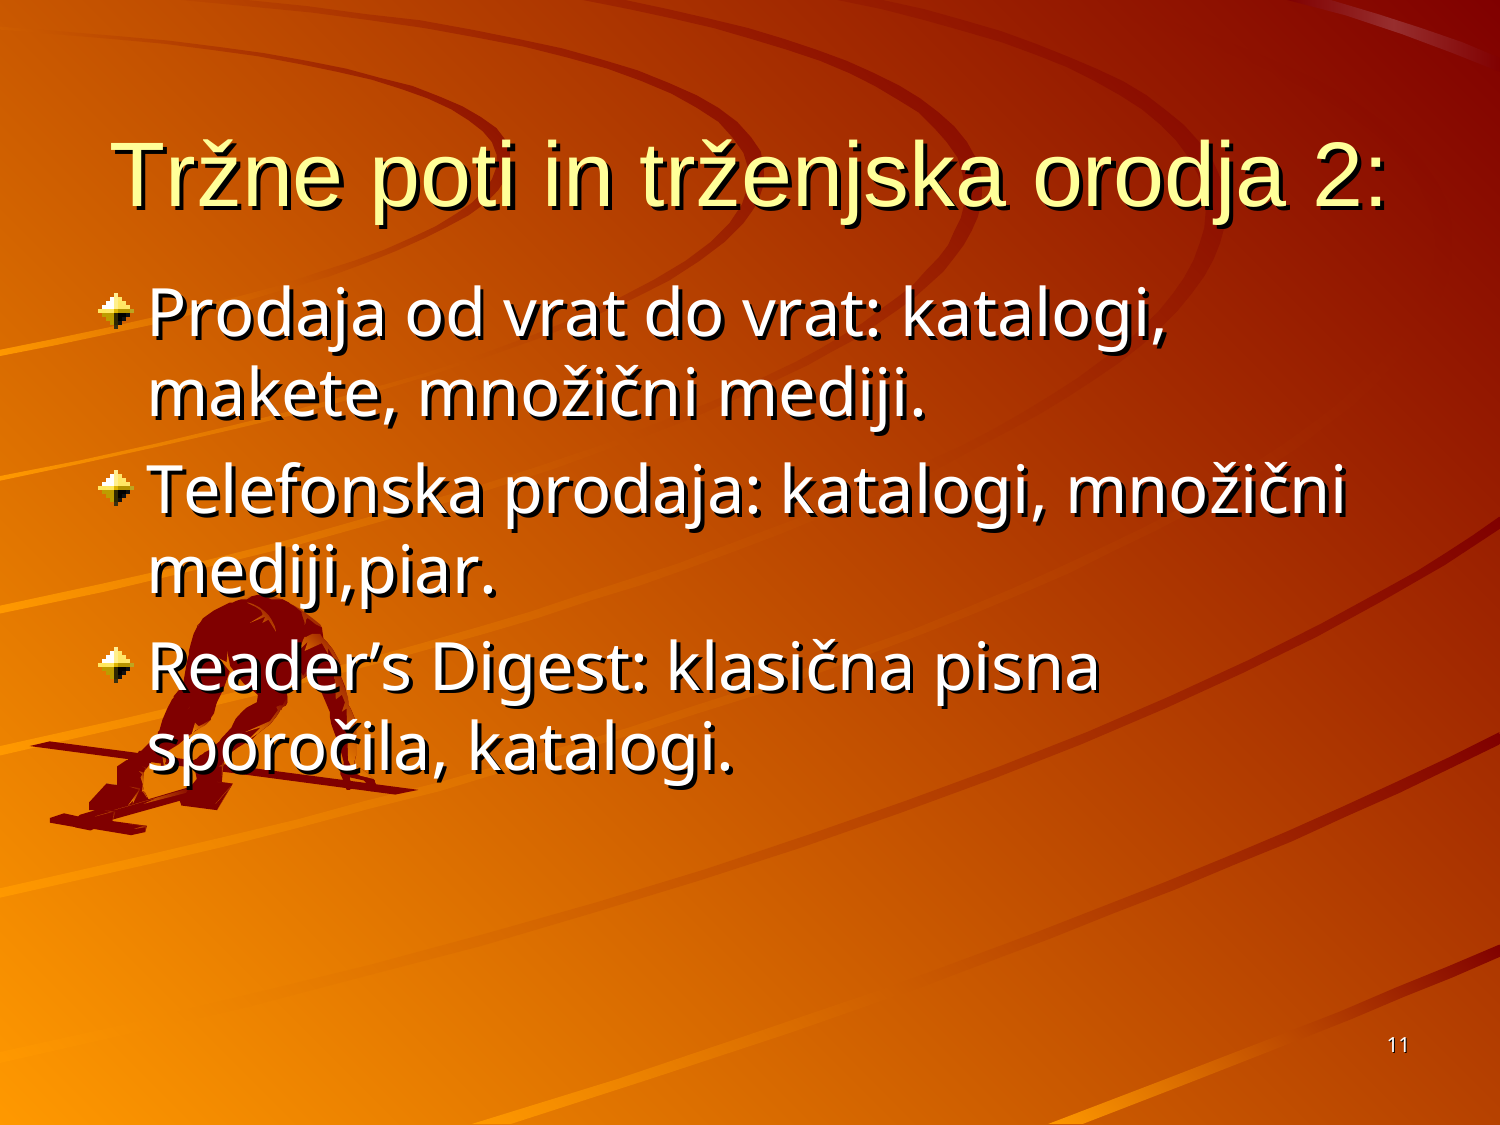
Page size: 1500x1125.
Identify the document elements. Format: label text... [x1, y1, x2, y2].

list Prodaja od vrat do vrat: katalogi, makete, množični mediji. Telefonska prodaja: katalogi, množični mediji,piar. Reader’s Digest: klasična pisna sporočila, katalogi. [75, 262, 1426, 1006]
title Tržne poti in trženjska orodja 2: [75, 25, 1426, 233]
text_box <number> [1074, 1024, 1426, 1100]
